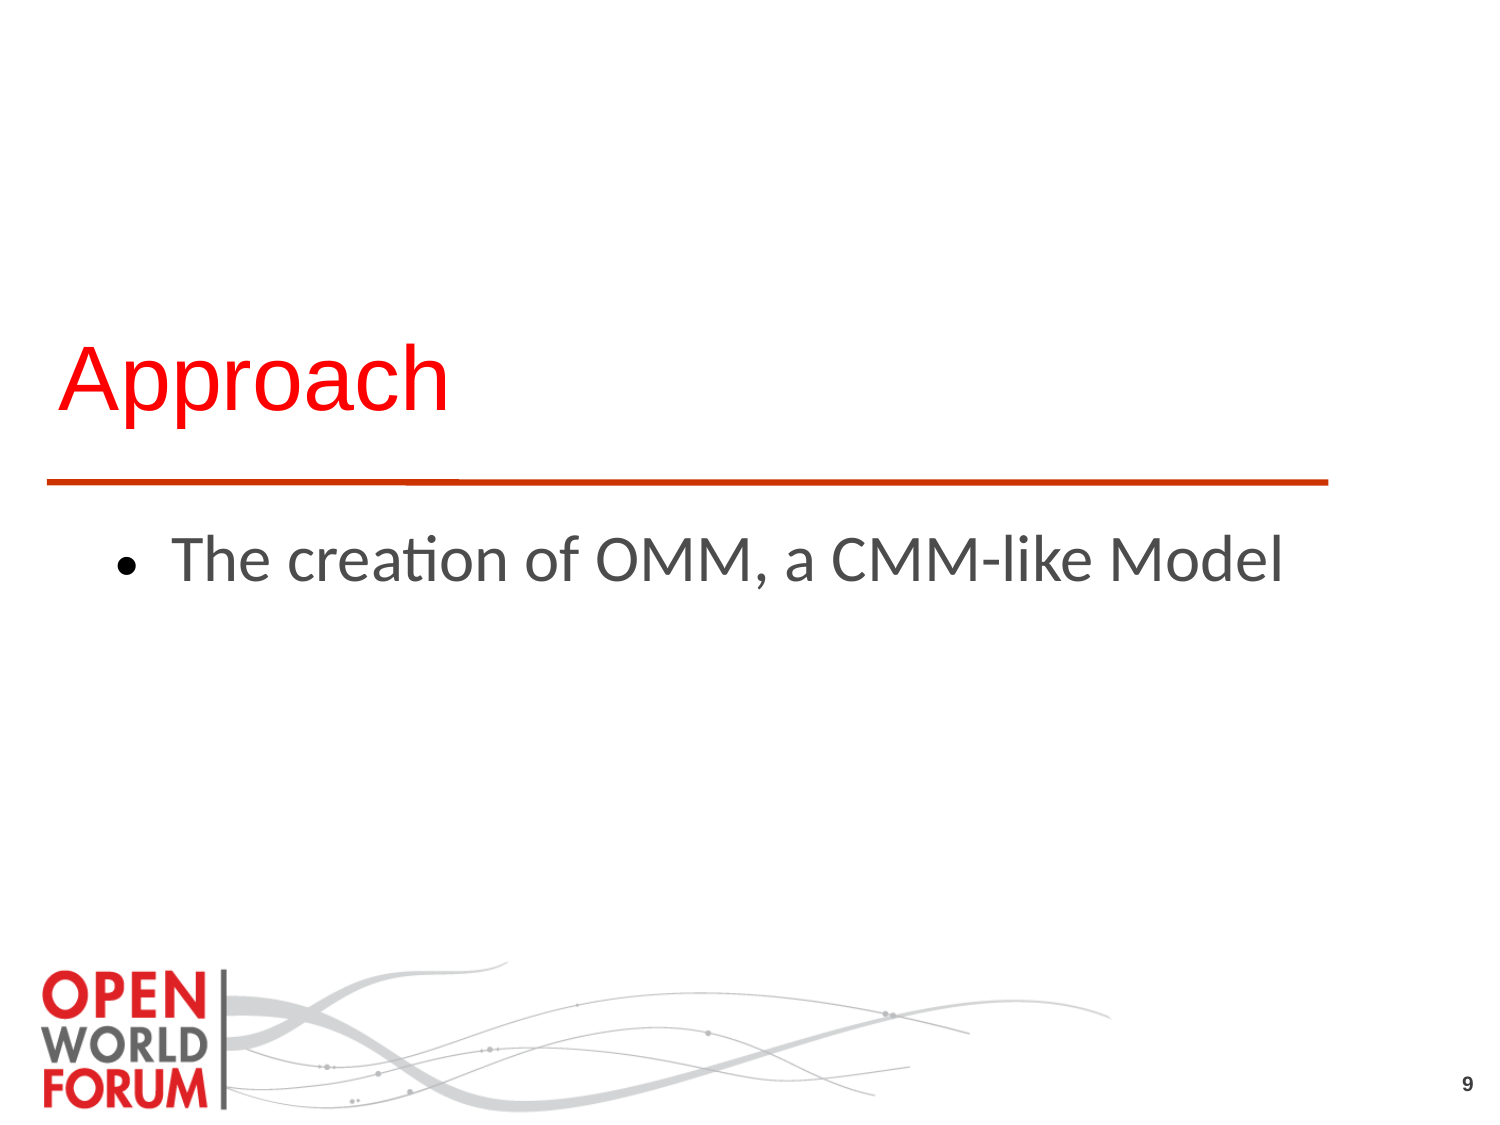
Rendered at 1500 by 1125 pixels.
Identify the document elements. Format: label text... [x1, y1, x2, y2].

picture [41, 957, 1112, 1119]
list The creation of OMM, a CMM-like Model [59, 531, 1409, 845]
title Approach [59, 292, 1409, 466]
